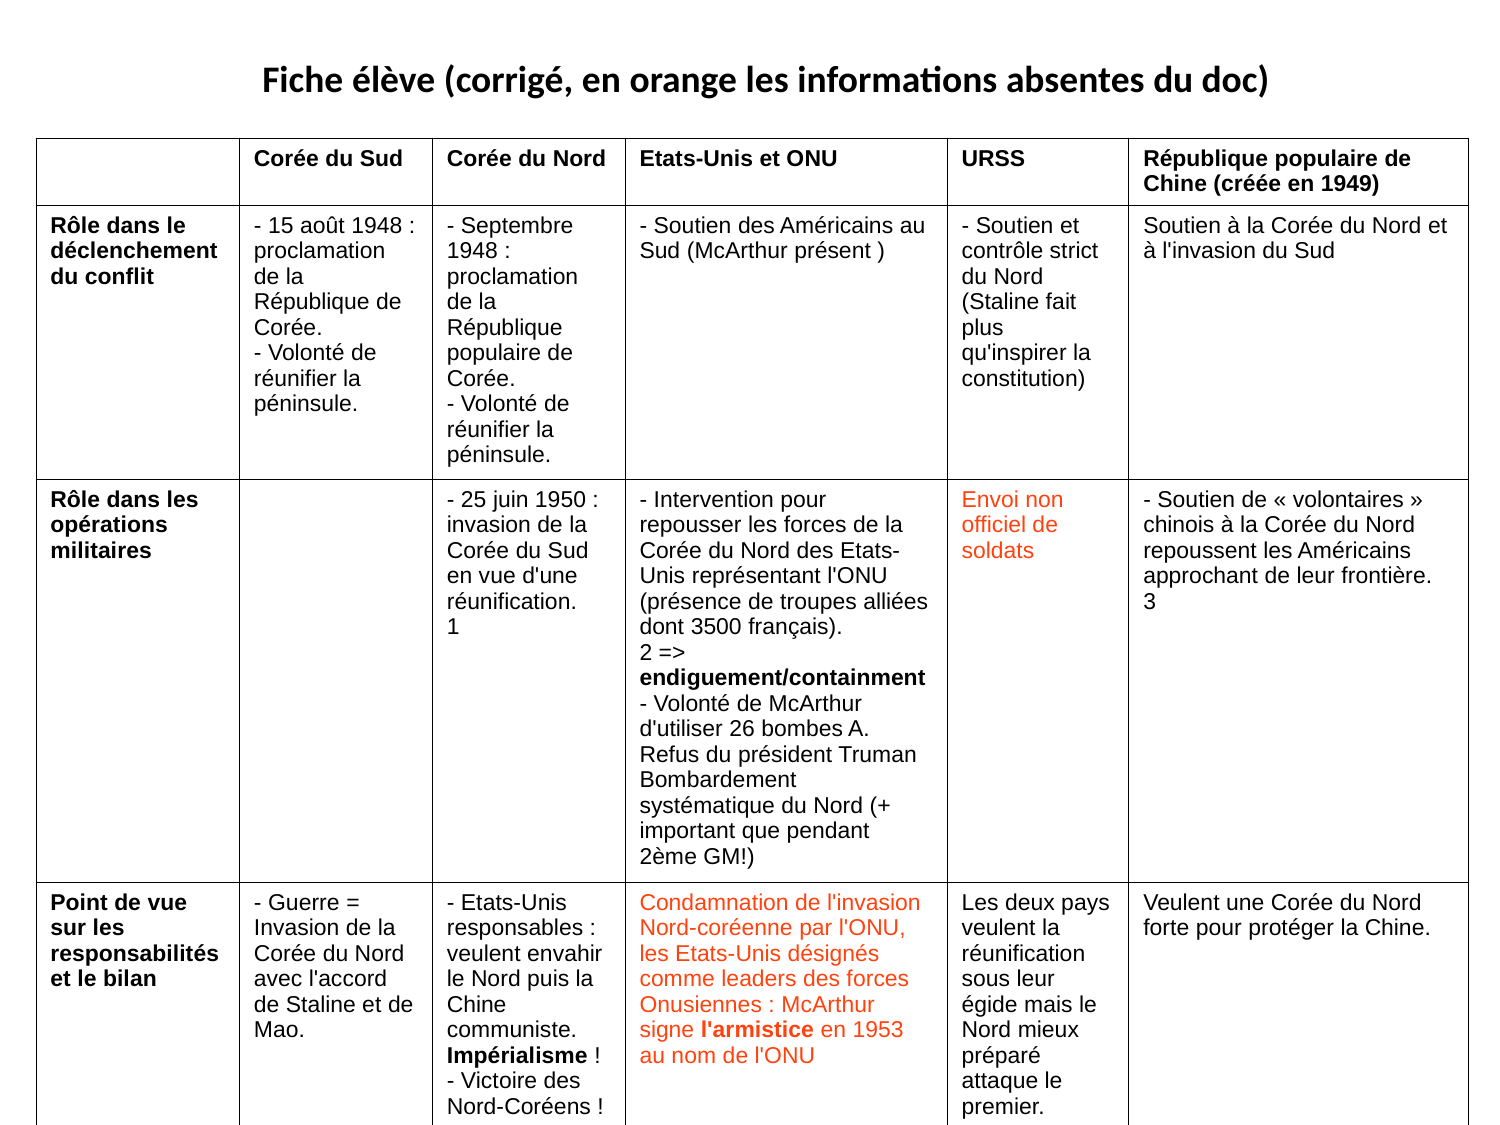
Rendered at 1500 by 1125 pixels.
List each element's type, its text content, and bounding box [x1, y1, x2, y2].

table_cell - Etats-Unis responsables : veulent envahir le Nord puis la Chine communiste. Impérialisme ! - Victoire des Nord-Coréens ! [433, 883, 625, 1125]
table_cell - Intervention pour repousser les forces de la Corée du Nord des Etats-Unis représentant l'ONU (présence de troupes alliées dont 3500 français). 2 => endiguement/containment - Volonté de McArthur d'utiliser 26 bombes A. Refus du président Truman Bombardement systématique du Nord (+ important que pendant 2ème GM!) [626, 480, 947, 882]
table_header [37, 139, 239, 205]
table_header République populaire de Chine (créée en 1949) [1129, 139, 1468, 205]
table_cell Les deux pays veulent la réunification sous leur égide mais le Nord mieux préparé attaque le premier. [948, 883, 1128, 1125]
table_header Corée du Sud [240, 139, 432, 205]
table_cell [240, 480, 432, 882]
table_cell Point de vue sur les responsabilités et le bilan [37, 883, 239, 1125]
table_cell Soutien à la Corée du Nord et à l'invasion du Sud [1129, 206, 1468, 479]
title Fiche élève (corrigé, en orange les informations absentes du doc) [91, 35, 1441, 130]
table_cell - 25 juin 1950 : invasion de la Corée du Sud en vue d'une réunification. 1 [433, 480, 625, 882]
table_header Corée du Nord [433, 139, 625, 205]
table_cell Envoi non officiel de soldats [948, 480, 1128, 882]
table_cell - Guerre = Invasion de la Corée du Nord avec l'accord de Staline et de Mao. [240, 883, 432, 1125]
table_cell - Soutien de « volontaires » chinois à la Corée du Nord repoussent les Américains approchant de leur frontière. 3 [1129, 480, 1468, 882]
table_cell Veulent une Corée du Nord forte pour protéger la Chine. [1129, 883, 1468, 1125]
table_cell - Soutien et contrôle strict du Nord (Staline fait plus qu'inspirer la constitution) [948, 206, 1128, 479]
table_header Etats-Unis et ONU [626, 139, 947, 205]
table_cell Condamnation de l'invasion Nord-coréenne par l'ONU, les Etats-Unis désignés comme leaders des forces Onusiennes : McArthur signe l'armistice en 1953 au nom de l'ONU [626, 883, 947, 1125]
table_header URSS [948, 139, 1128, 205]
table_cell Rôle dans les opérations militaires [37, 480, 239, 882]
table_cell - Septembre 1948 : proclamation de la République populaire de Corée. - Volonté de réunifier la péninsule. [433, 206, 625, 479]
table_cell - 15 août 1948 : proclamation de la République de Corée. - Volonté de réunifier la péninsule. [240, 206, 432, 479]
table_cell - Soutien des Américains au Sud (McArthur présent ) [626, 206, 947, 479]
table_cell Rôle dans le déclenchement du conflit [37, 206, 239, 479]
